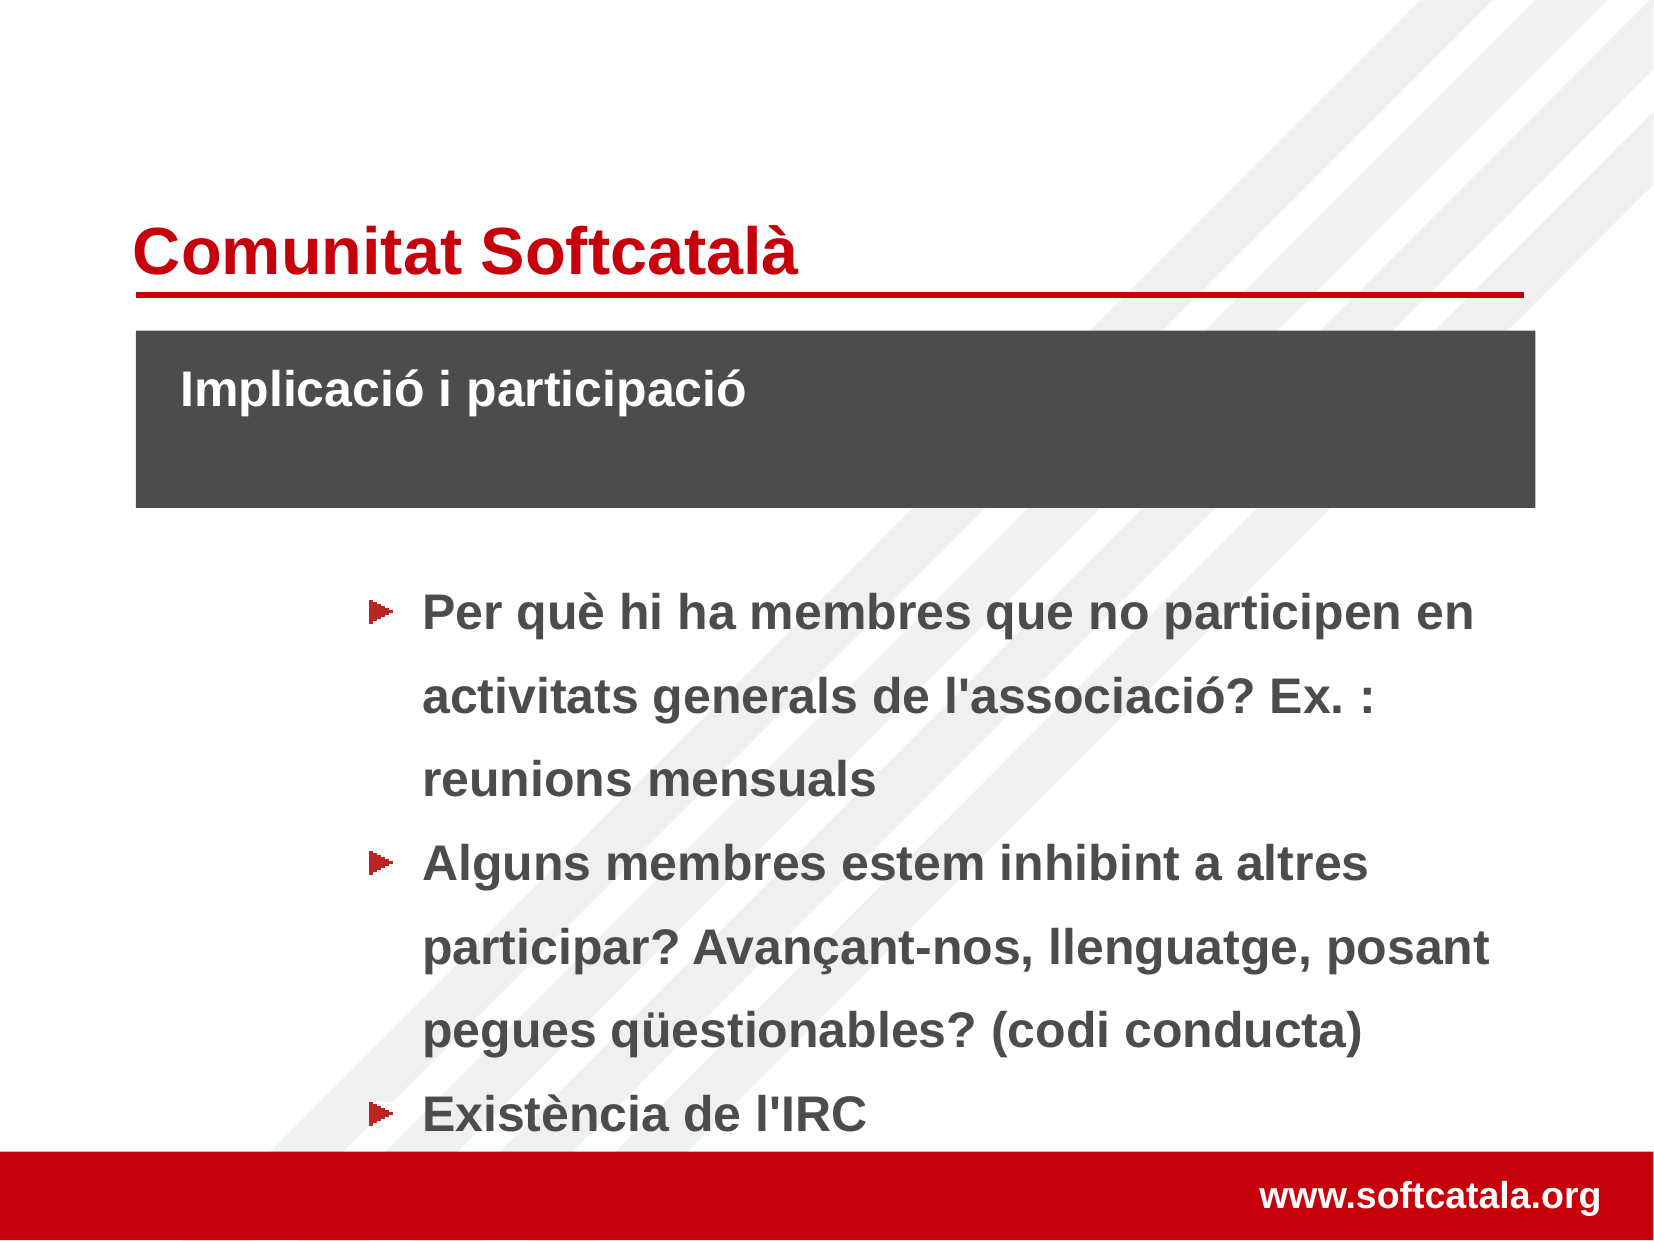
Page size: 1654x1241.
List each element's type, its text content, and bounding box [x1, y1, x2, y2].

text_box Implicació i participació [165, 354, 1506, 549]
text_box www.softcatala.org [0, 1151, 1654, 1241]
text_box Per què hi ha membres que no participen en activitats generals de l'associació? Ex. : reunions mensuals Alguns membres estem inhibint a altres participar? Avançant-nos, llenguatge, posant pegues qüestionables? (codi conducta) Existència de l'IRC [118, 549, 1536, 1122]
picture [0, 0, 1654, 1151]
text_box Comunitat Softcatalà [118, 206, 1501, 297]
text_box [135, 330, 1536, 508]
